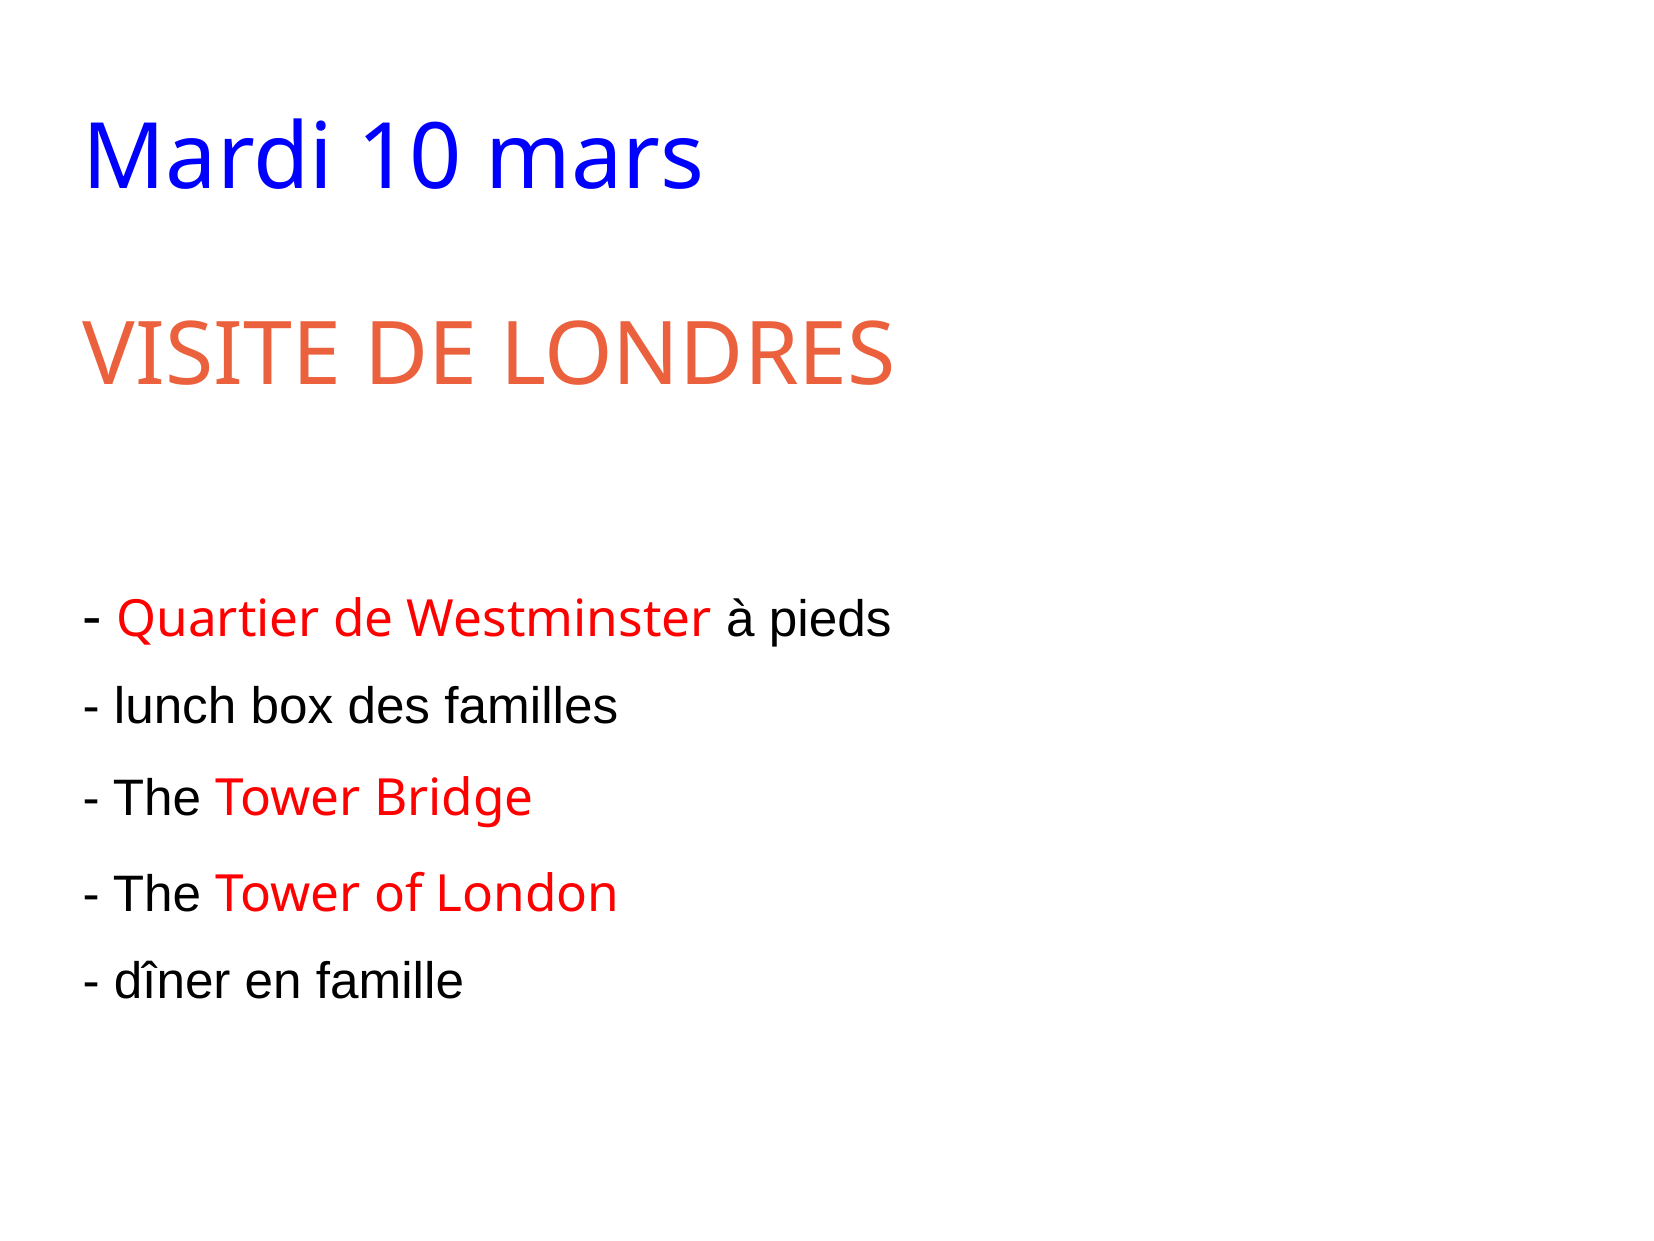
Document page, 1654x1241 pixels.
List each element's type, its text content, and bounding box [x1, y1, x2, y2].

list VISITE DE LONDRES - Quartier de Westminster à pieds - lunch box des familles - The Tower Bridge - The Tower of London - dîner en famille [82, 290, 1571, 1010]
title Mardi 10 mars [82, 49, 1571, 257]
